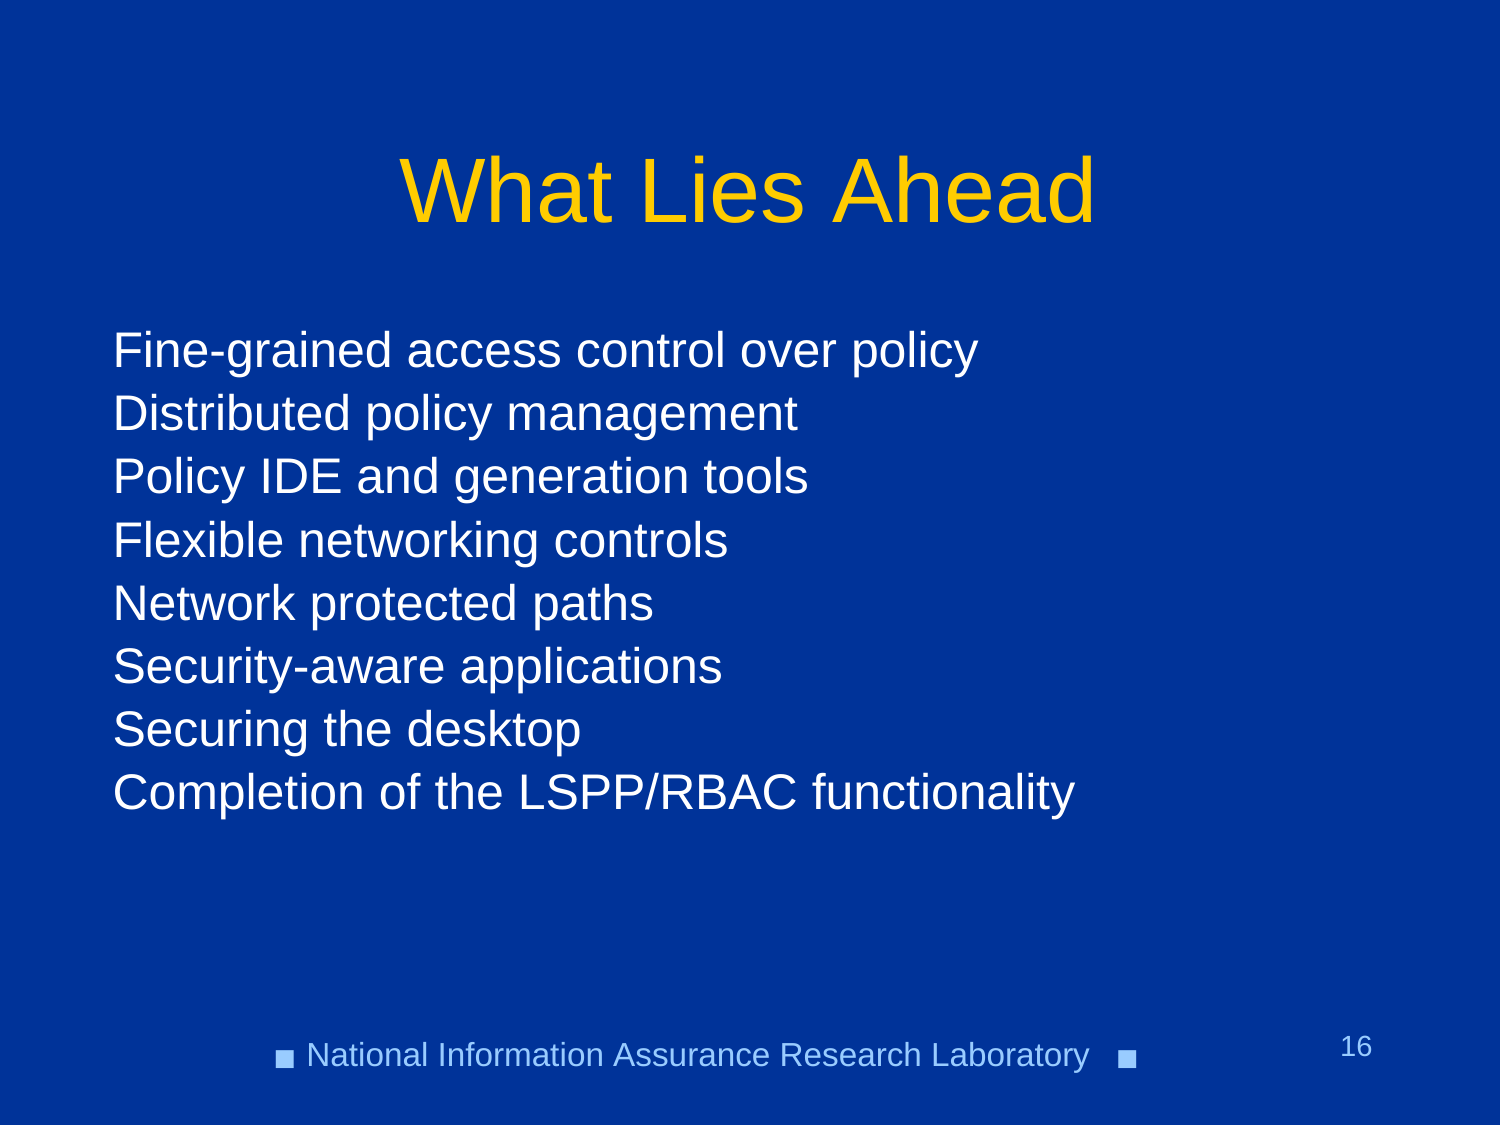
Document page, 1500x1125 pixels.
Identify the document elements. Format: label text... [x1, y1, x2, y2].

list Fine-grained access control over policy Distributed policy management Policy IDE and generation tools Flexible networking controls Network protected paths Security-aware applications Securing the desktop Completion of the LSPP/RBAC functionality [112, 324, 1385, 997]
title What Lies Ahead [112, 78, 1385, 309]
